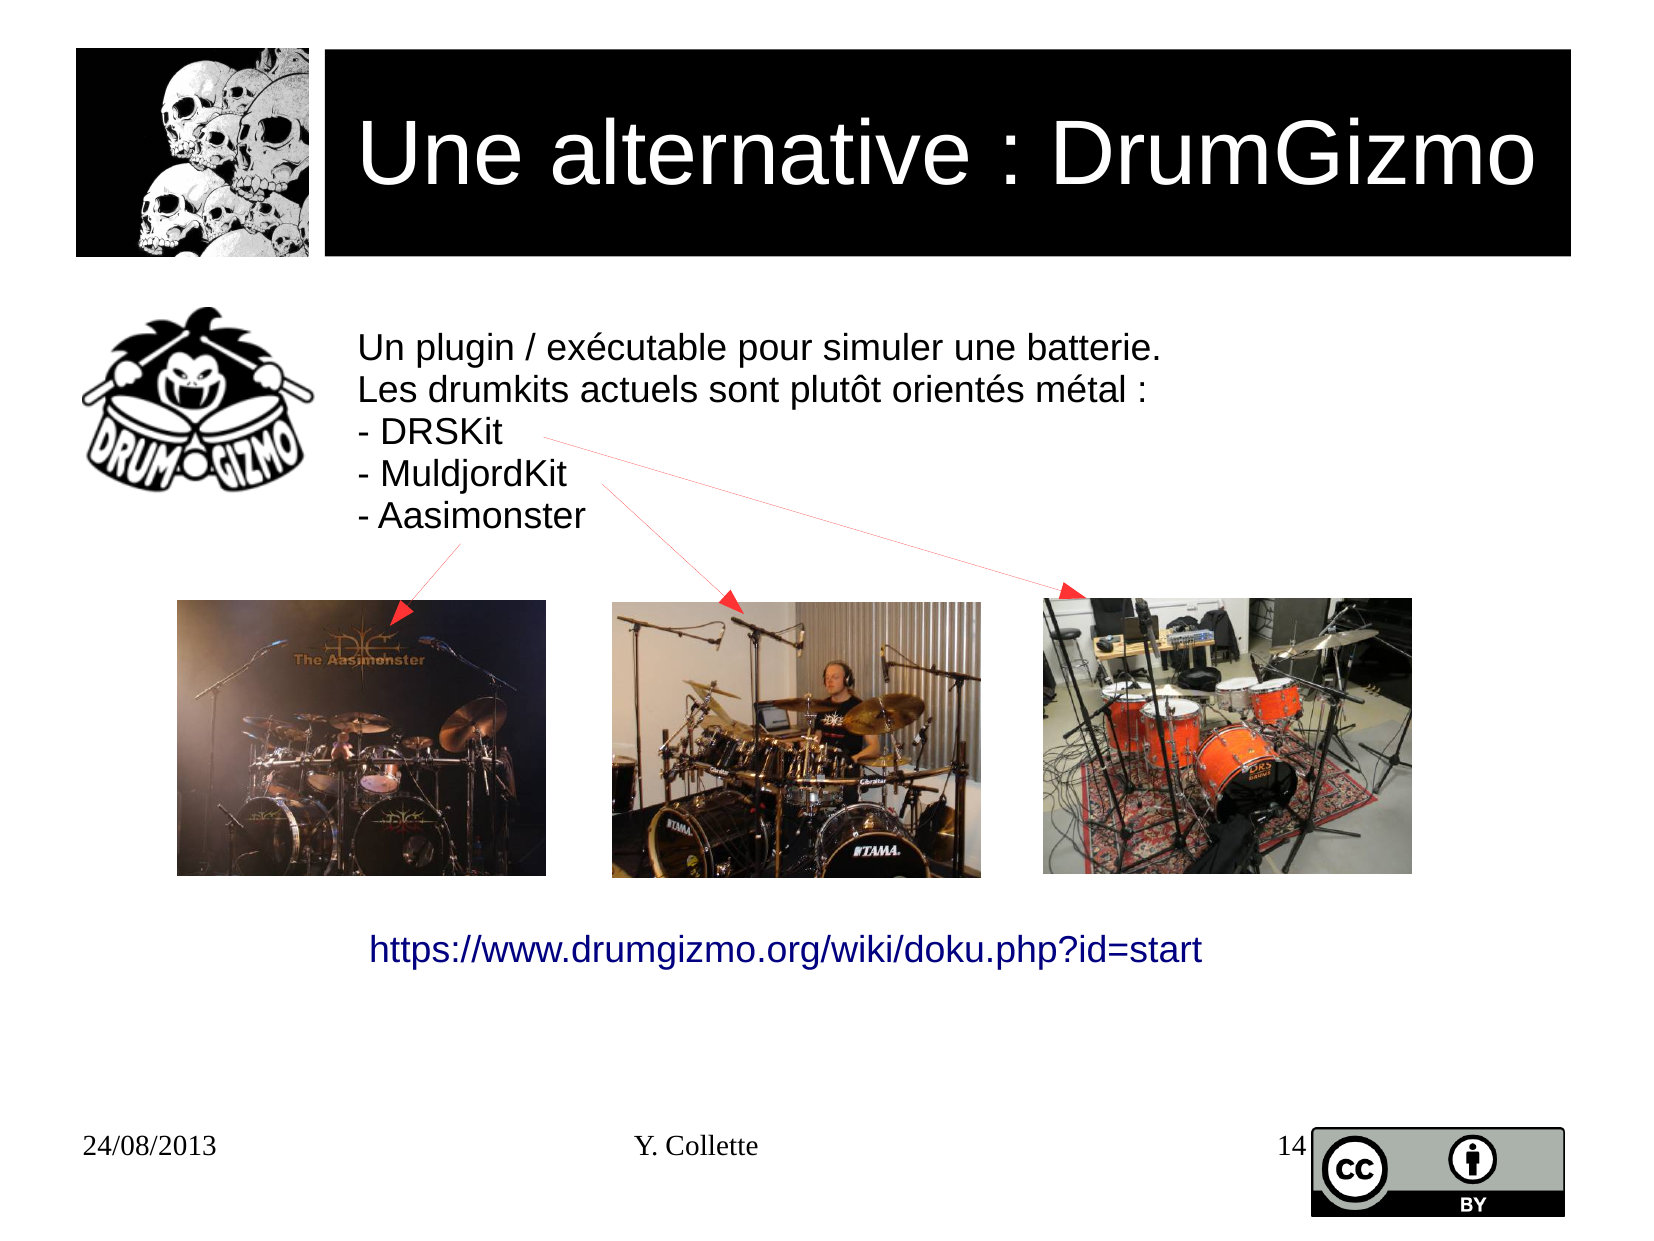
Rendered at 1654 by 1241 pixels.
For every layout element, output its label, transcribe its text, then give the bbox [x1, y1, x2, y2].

picture [76, 48, 309, 257]
picture [1043, 598, 1412, 875]
picture [1311, 1127, 1565, 1217]
picture [82, 307, 318, 497]
text_box Un plugin / exécutable pour simuler une batterie. Les drumkits actuels sont plutôt orientés métal : - DRSKit - MuldjordKit - Aasimonster [342, 318, 1571, 544]
title Une alternative : DrumGizmo [324, 49, 1571, 257]
picture [612, 602, 981, 878]
picture [177, 600, 546, 876]
text_box https://www.drumgizmo.org/wiki/doku.php?id=start [354, 921, 1252, 981]
